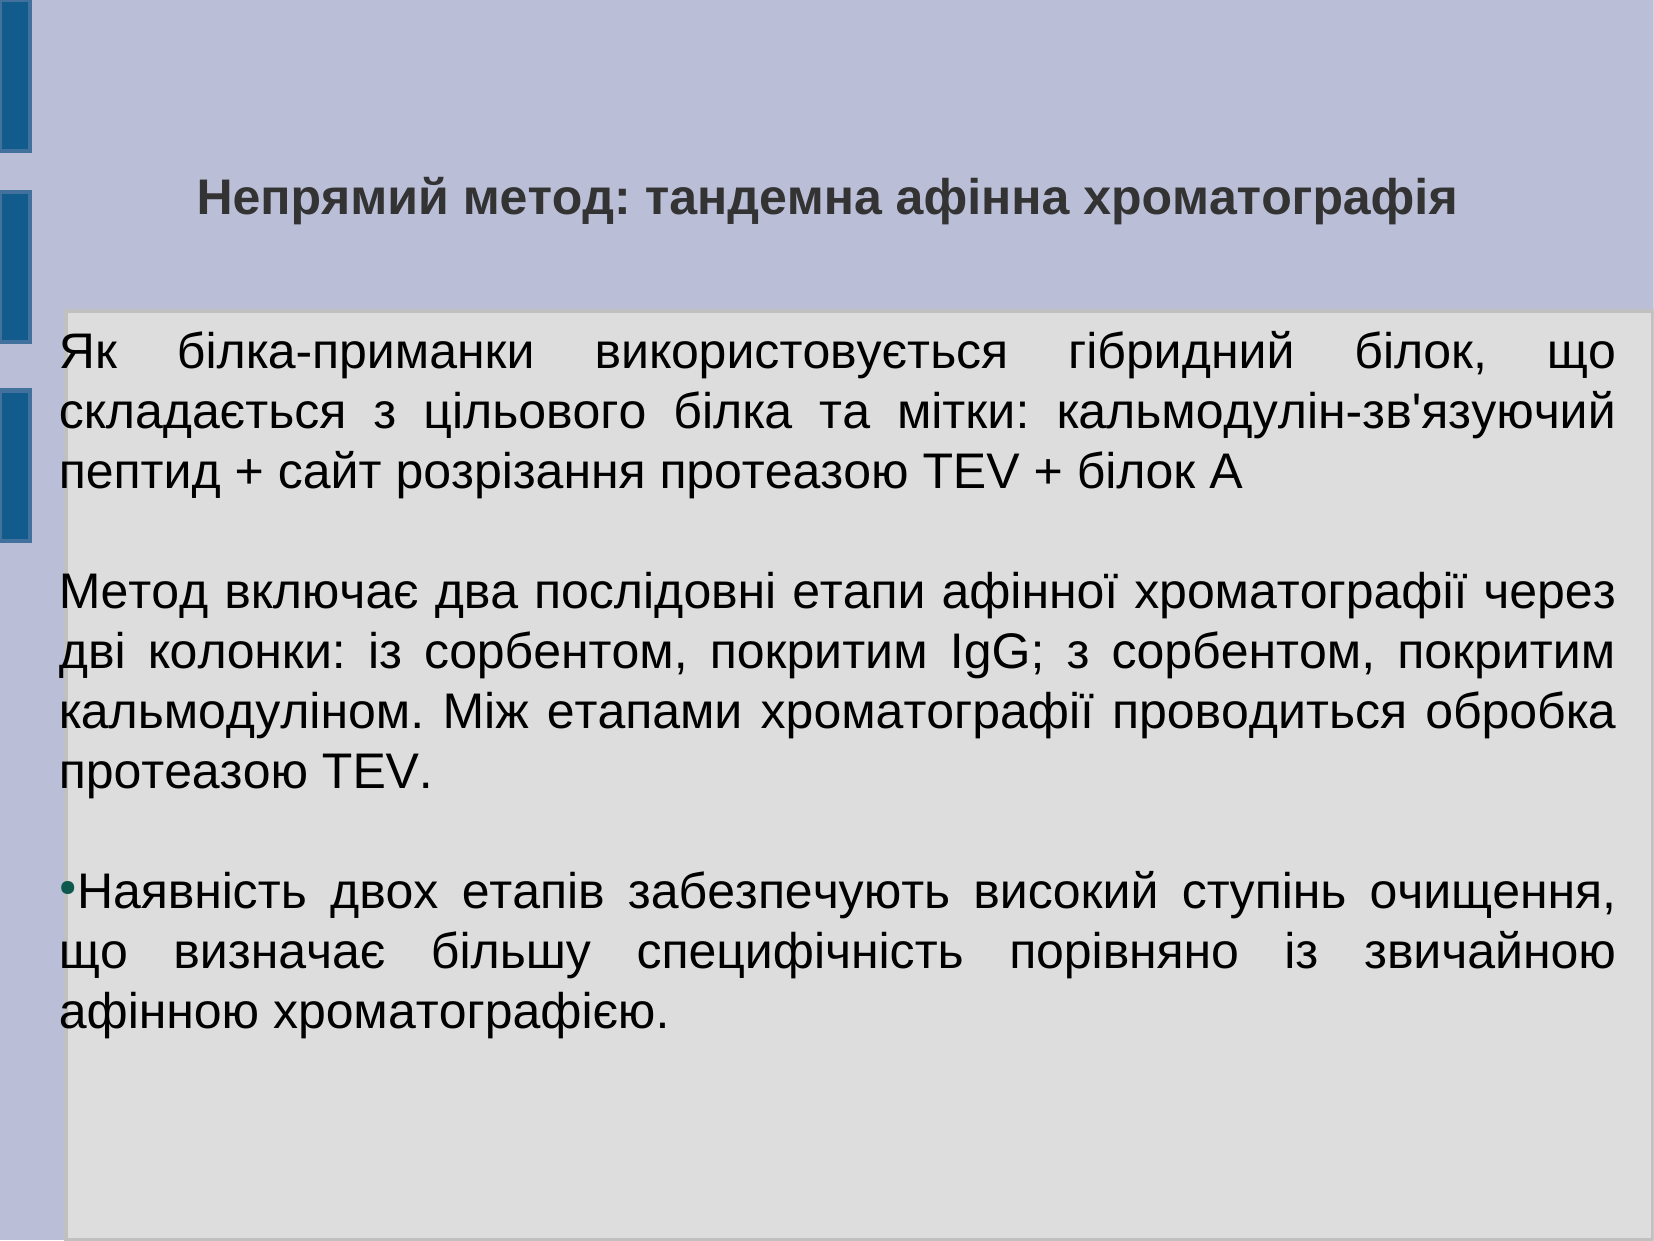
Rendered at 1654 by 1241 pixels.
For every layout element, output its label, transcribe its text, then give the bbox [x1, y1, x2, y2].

title Непрямий метод: тандемна афінна хроматографія [121, 164, 1534, 225]
list Як білка-приманки використовується гібридний білок, що складається з цільового білка та мітки: кальмодулін-зв'язуючий пептид + сайт розрізання протеазою TEV + білок A Метод включає два послідовні етапи афінної хроматографії через дві колонки: із сорбентом, покритим IgG; з сорбентом, покритим кальмодуліном. Між етапами хроматографії проводиться обробка протеазою TEV. Наявність двох етапів забезпечують високий ступінь очищення, що визначає більшу специфічність порівняно із звичайною афінною хроматографією. [59, 318, 1619, 1182]
